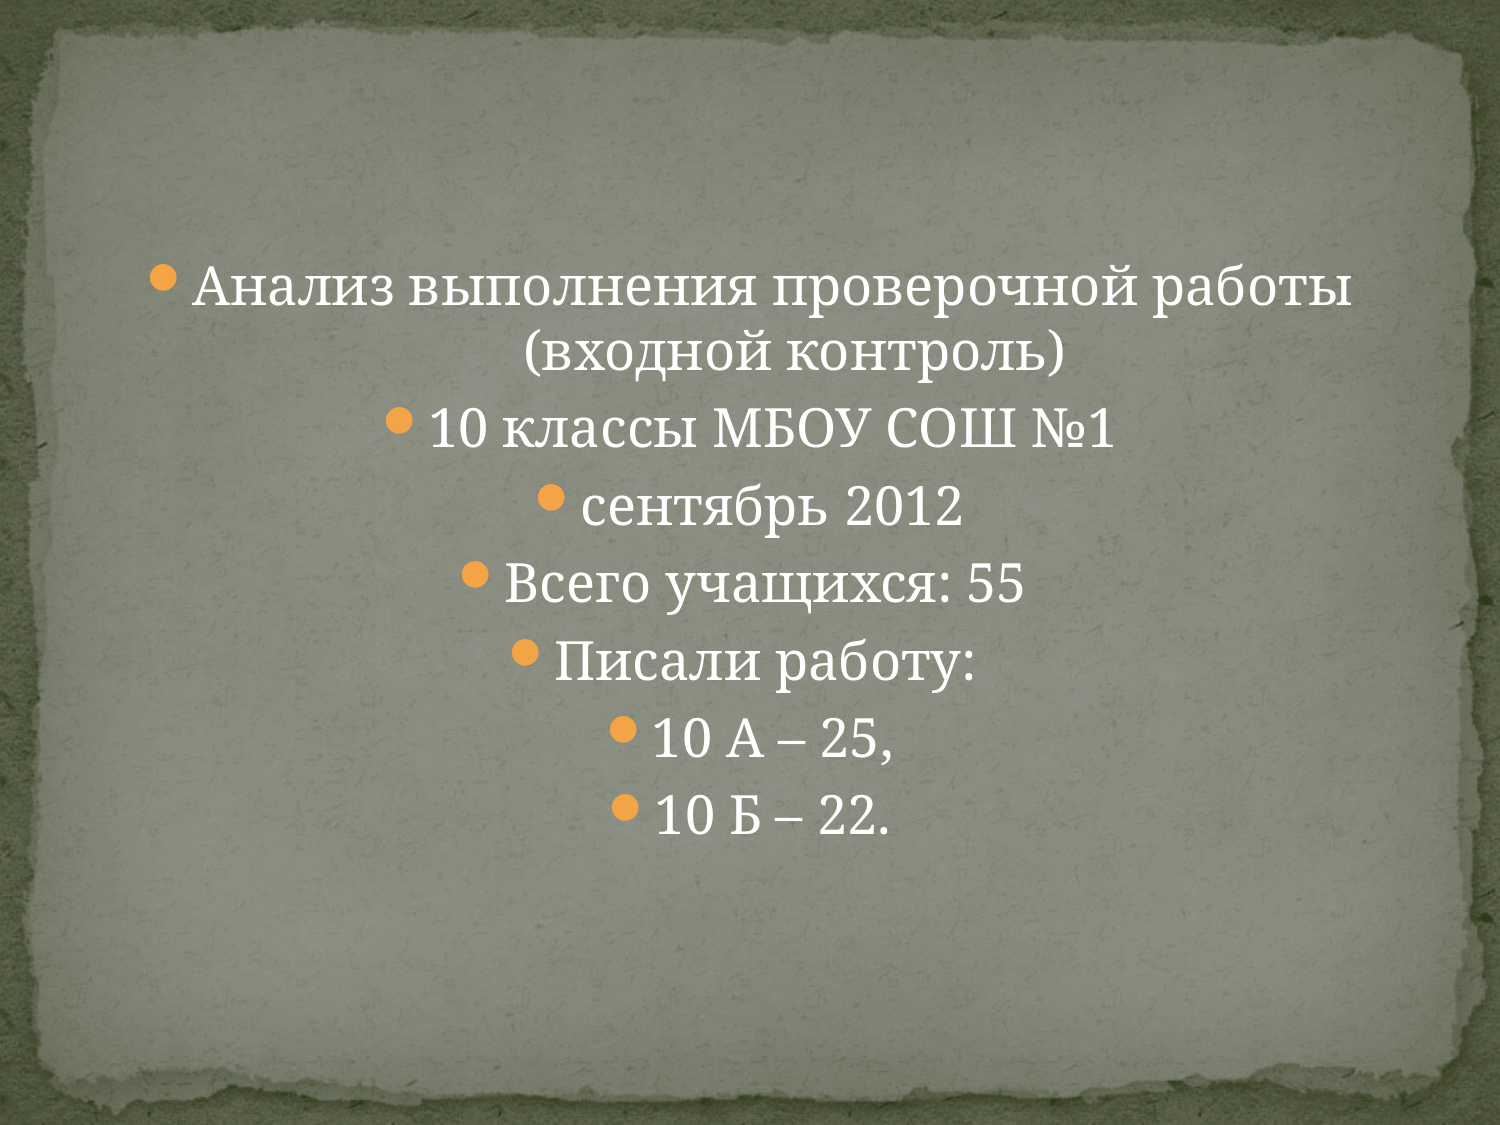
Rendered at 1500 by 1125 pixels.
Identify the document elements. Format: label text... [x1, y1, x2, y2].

picture [0, 0, 1500, 1125]
list Анализ выполнения проверочной работы (входной контроль) 10 классы МБОУ СОШ №1 сентябрь 2012 Всего учащихся: 55 Писали работу: 10 А – 25, 10 Б – 22. [75, 243, 1426, 1000]
